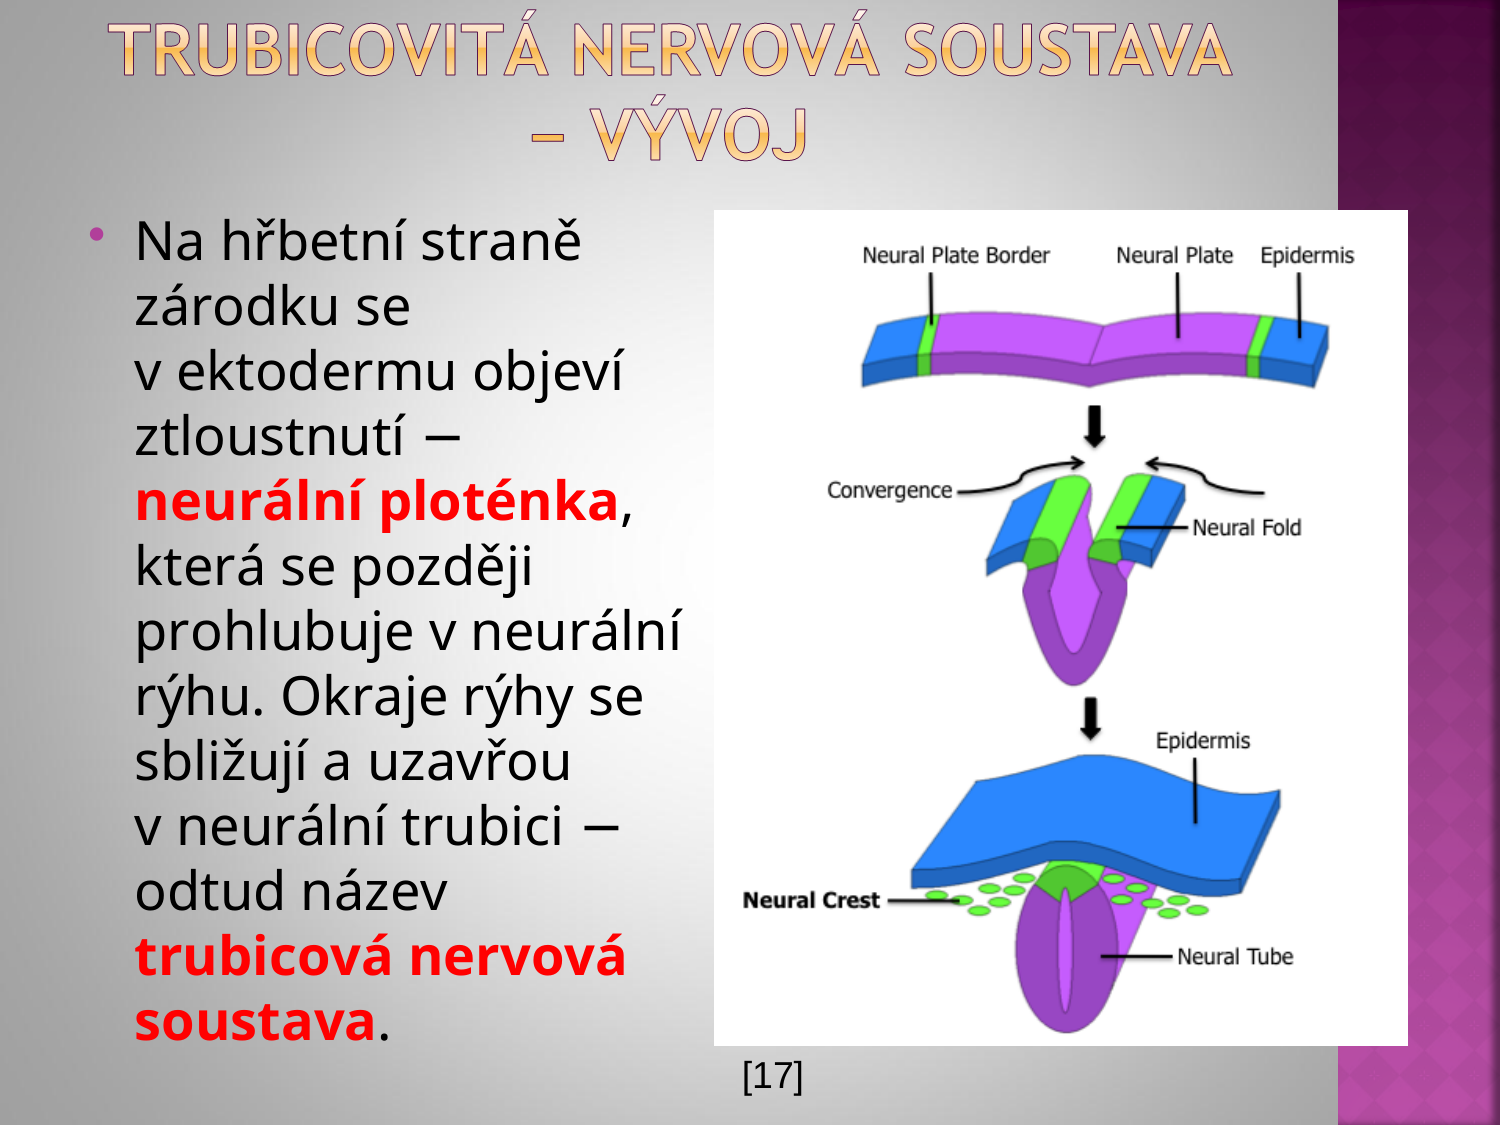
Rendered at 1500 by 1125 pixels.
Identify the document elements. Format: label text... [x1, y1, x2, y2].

text_box [65, 0, 1293, 218]
list Na hřbetní straně zárodku se v ektodermu objeví ztloustnutí − neurální ploténka, která se později prohlubuje v neurální rýhu. Okraje rýhy se sbližují a uzavřou v neurální trubici − odtud název trubicová nervová soustava. [75, 199, 704, 1060]
text_box [17] [727, 1042, 820, 1104]
picture [0, 0, 1500, 1125]
